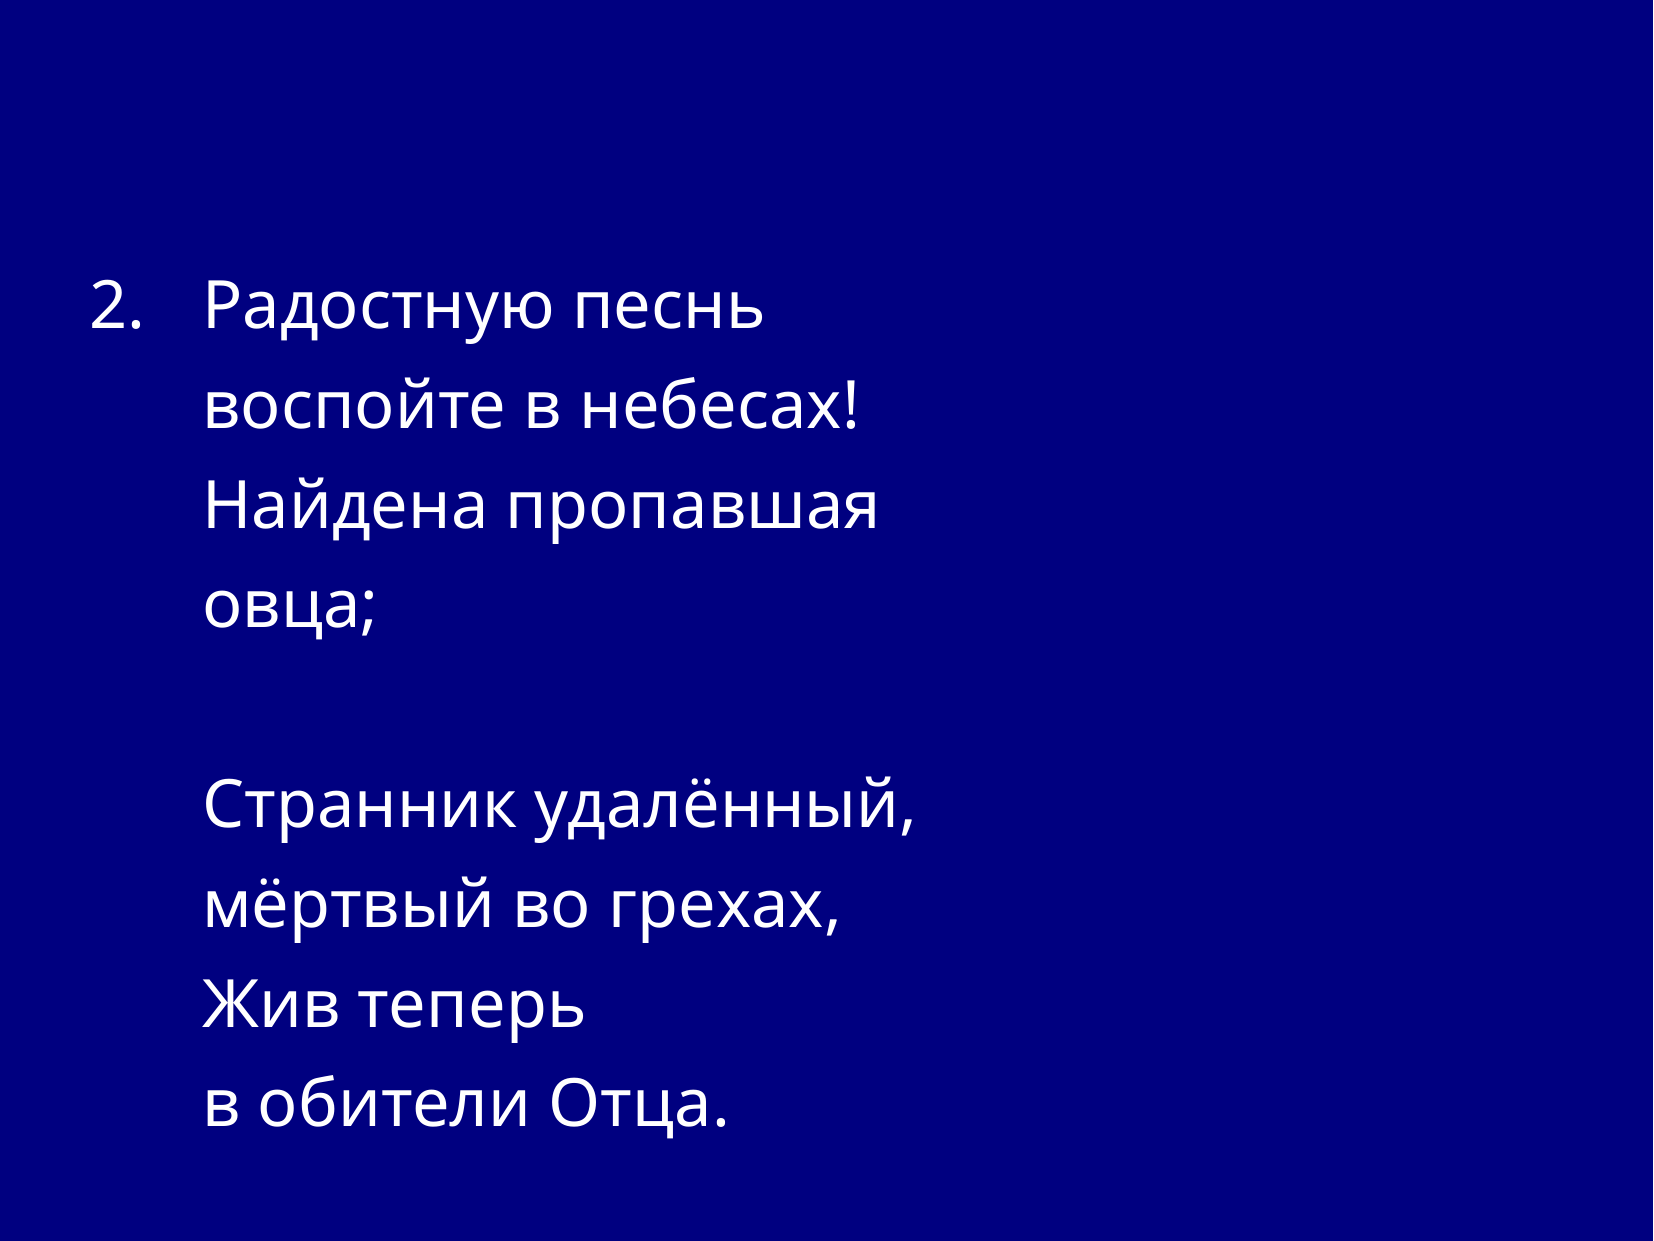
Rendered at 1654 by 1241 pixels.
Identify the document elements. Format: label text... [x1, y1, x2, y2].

text_box 2. Радостную песнь воспойте в небесах! Найдена пропавшая овца; Странник удалённый, мёртвый во грехах, Жив теперь в обители Отца. [75, 150, 1576, 1163]
